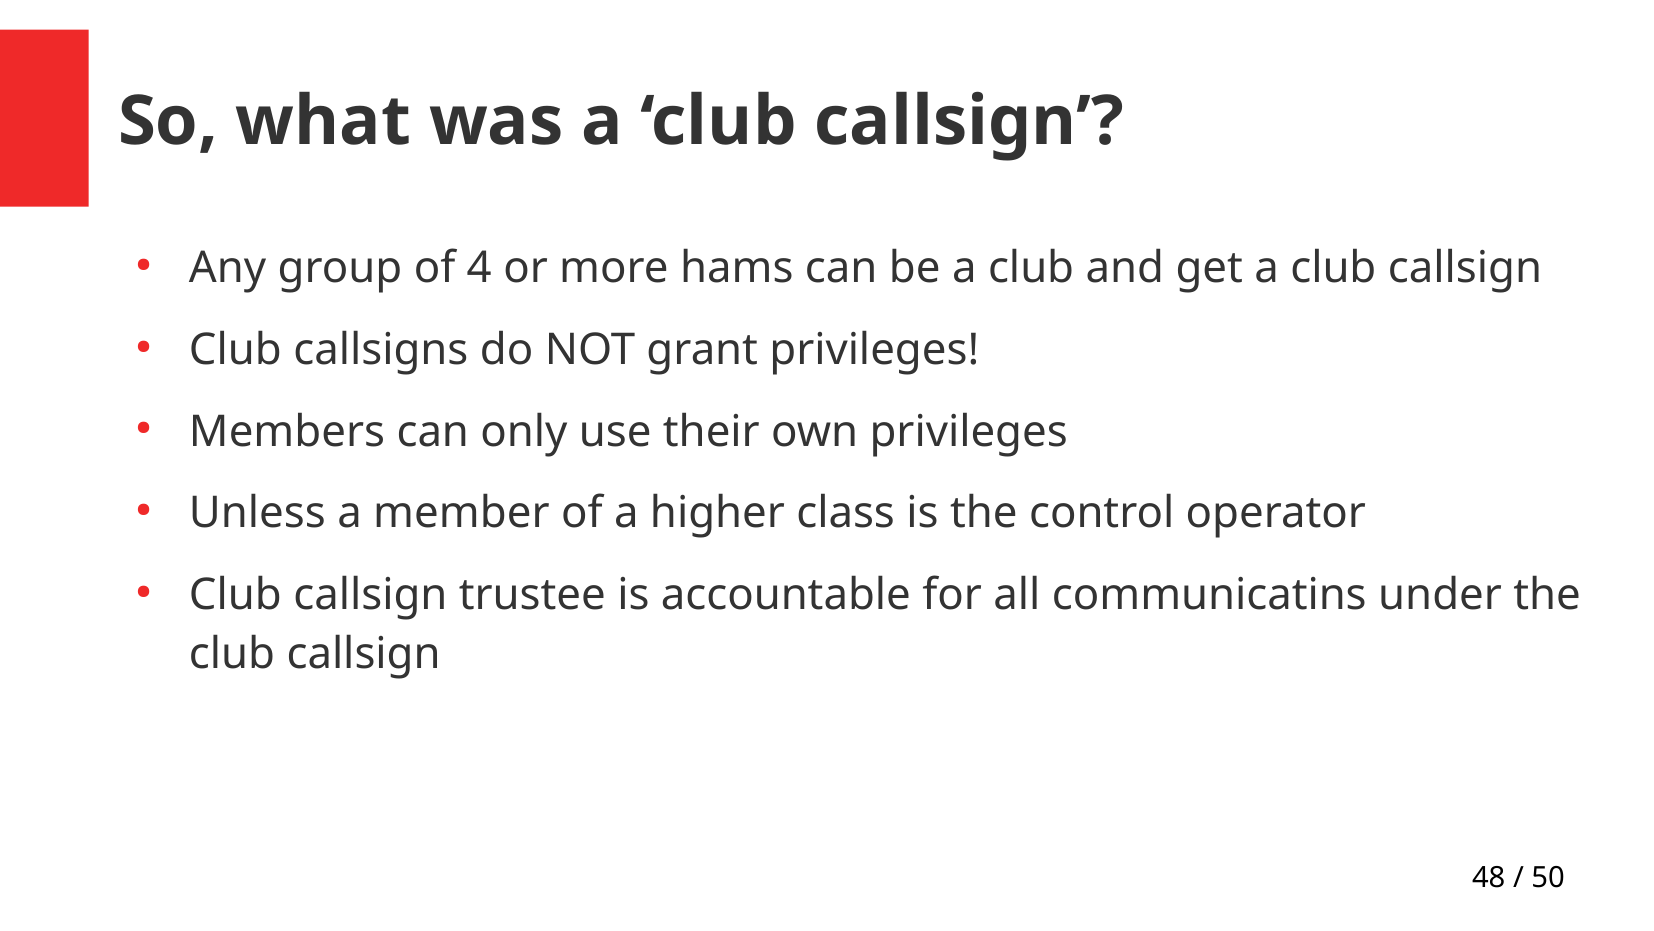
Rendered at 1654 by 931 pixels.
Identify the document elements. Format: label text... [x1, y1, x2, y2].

title So, what was a ‘club callsign’? [118, 29, 1595, 207]
list Any group of 4 or more hams can be a club and get a club callsign Club callsigns do NOT grant privileges! Members can only use their own privileges Unless a member of a higher class is the control operator Club callsign trustee is accountable for all communicatins under the club callsign [118, 236, 1595, 798]
